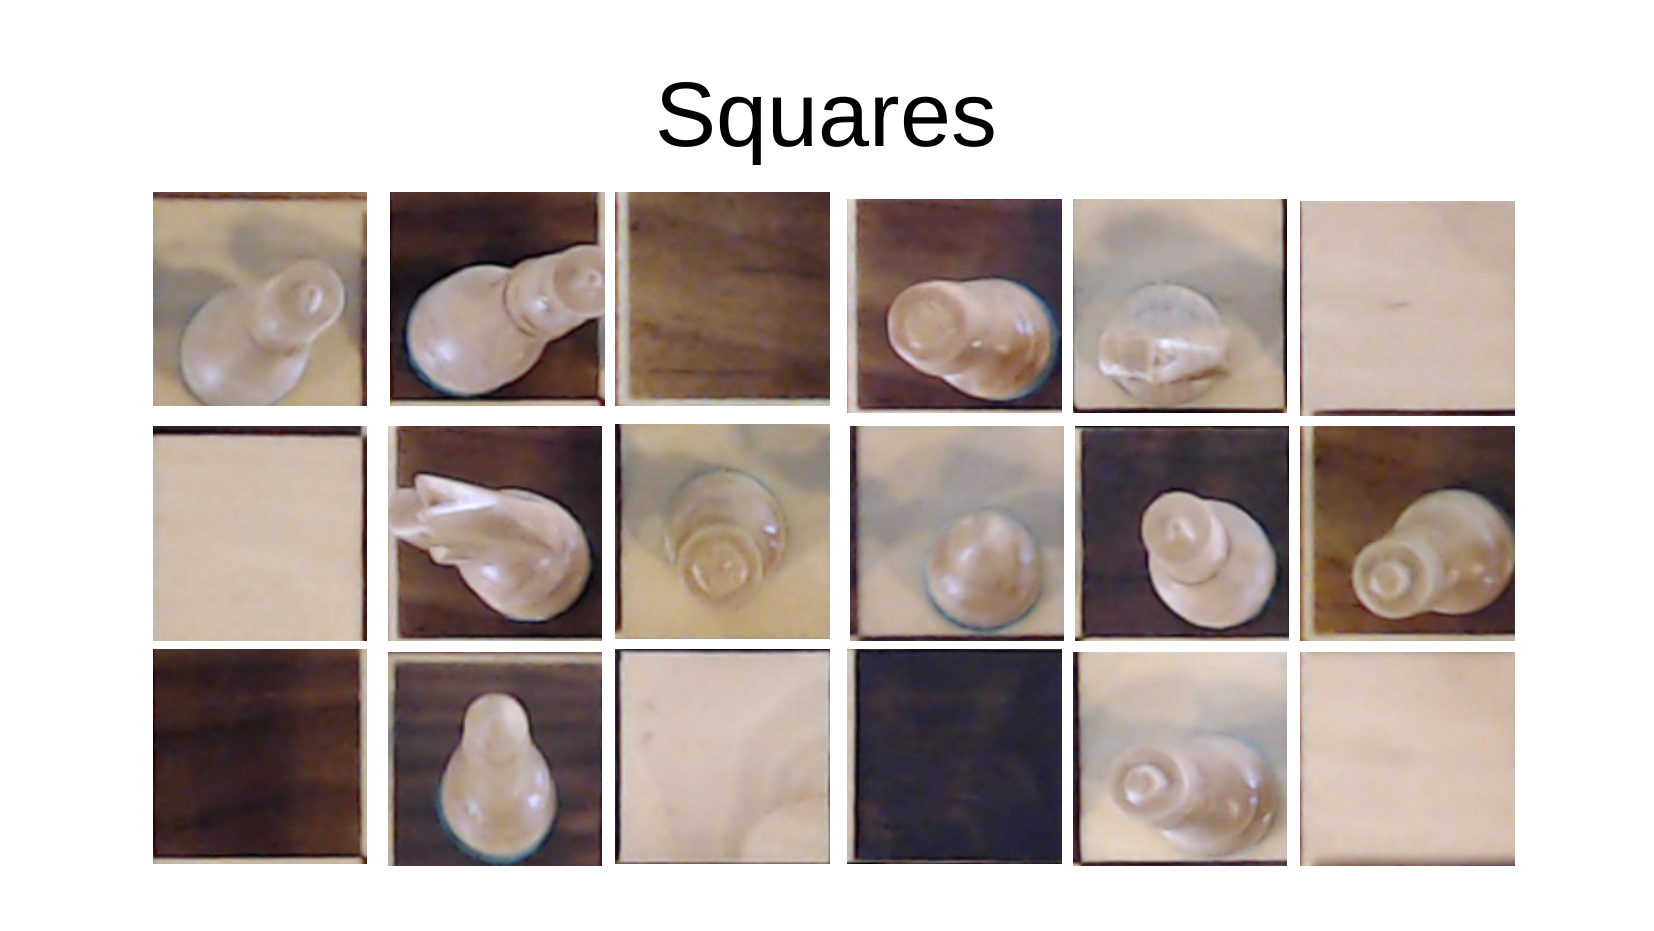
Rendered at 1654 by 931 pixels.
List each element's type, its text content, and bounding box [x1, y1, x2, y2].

picture [153, 649, 367, 864]
picture [388, 426, 602, 641]
picture [1300, 652, 1515, 866]
picture [1073, 652, 1287, 866]
picture [615, 424, 830, 639]
picture [390, 192, 605, 406]
picture [615, 192, 830, 406]
title Squares [82, 37, 1571, 193]
picture [615, 649, 830, 864]
picture [1075, 426, 1289, 641]
picture [1073, 199, 1287, 413]
picture [153, 426, 367, 641]
picture [153, 192, 367, 406]
picture [847, 649, 1062, 864]
picture [1300, 201, 1515, 416]
picture [847, 199, 1062, 413]
picture [388, 652, 602, 866]
picture [850, 426, 1064, 641]
picture [1300, 426, 1515, 641]
